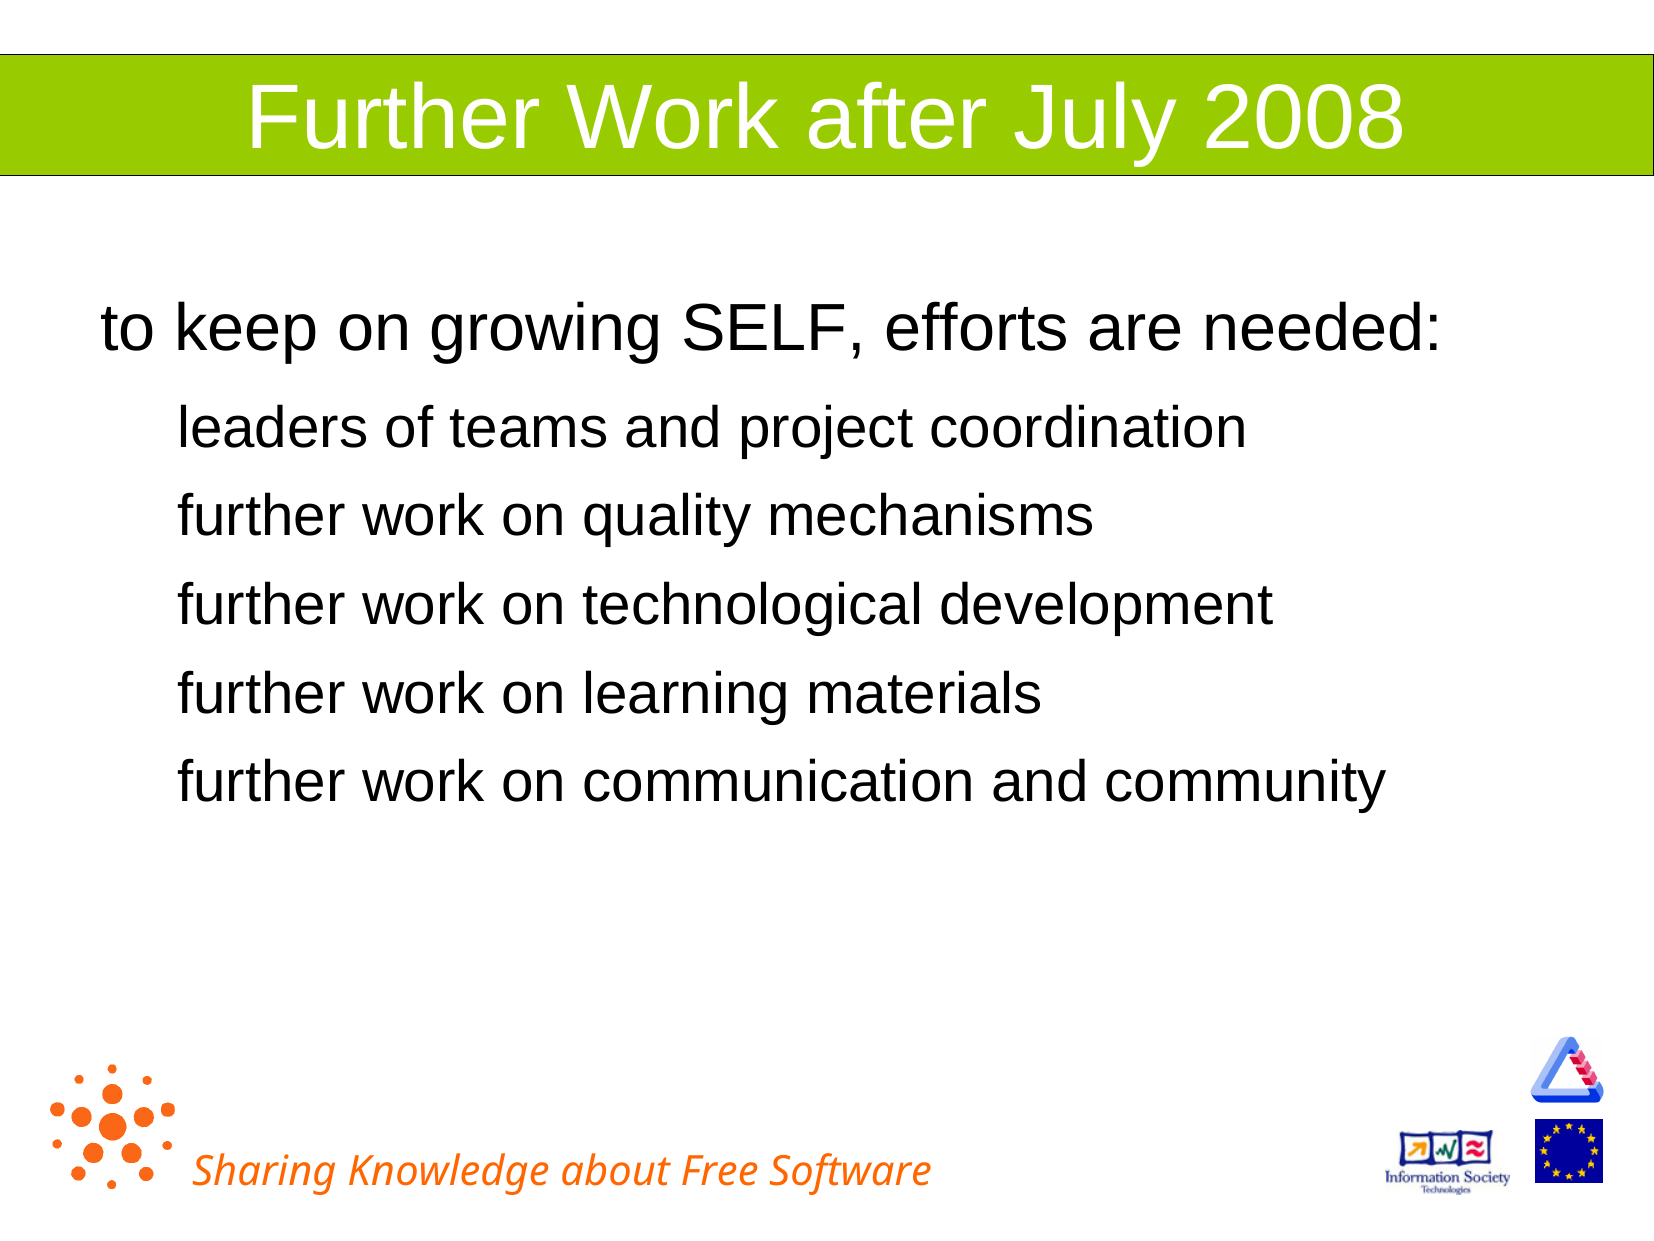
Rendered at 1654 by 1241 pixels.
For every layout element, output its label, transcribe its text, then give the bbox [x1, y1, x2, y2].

list to keep on growing SELF, efforts are needed: leaders of teams and project coordination further work on quality mechanisms further work on technological development further work on learning materials further work on communication and community [82, 290, 1571, 1109]
title Further Work after July 2008 [82, 48, 1571, 185]
picture [1571, 1036, 1604, 1104]
picture [1535, 1119, 1603, 1183]
picture [1385, 1130, 1510, 1195]
picture [50, 1064, 175, 1189]
